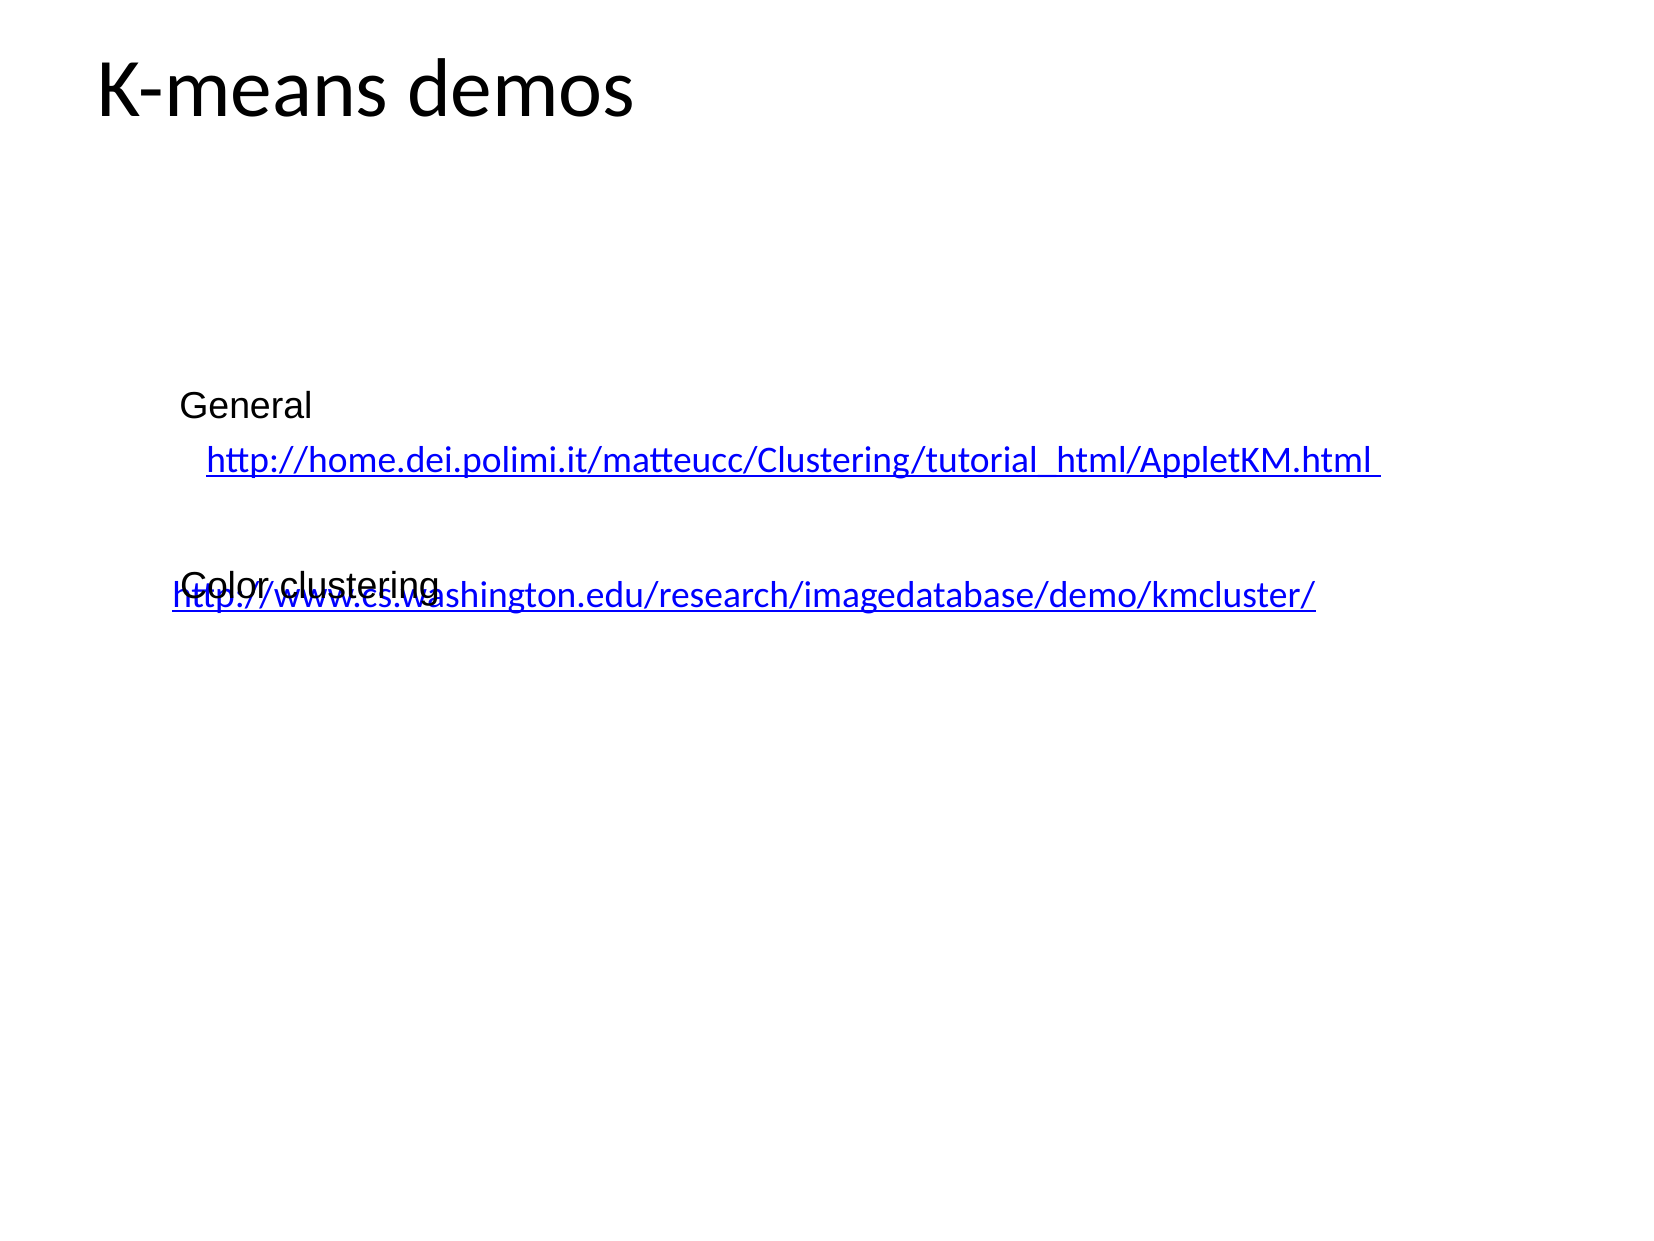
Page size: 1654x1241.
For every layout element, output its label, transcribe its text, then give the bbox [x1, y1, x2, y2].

text_box General [164, 374, 501, 440]
text_box http://home.dei.polimi.it/matteucc/Clustering/tutorial_html/AppletKM.html http://www.cs.washington.edu/research/imagedatabase/demo/kmcluster/ [82, 427, 1571, 1108]
text_box Color clustering [165, 553, 502, 669]
text_box K-means demos [82, 0, 1571, 166]
